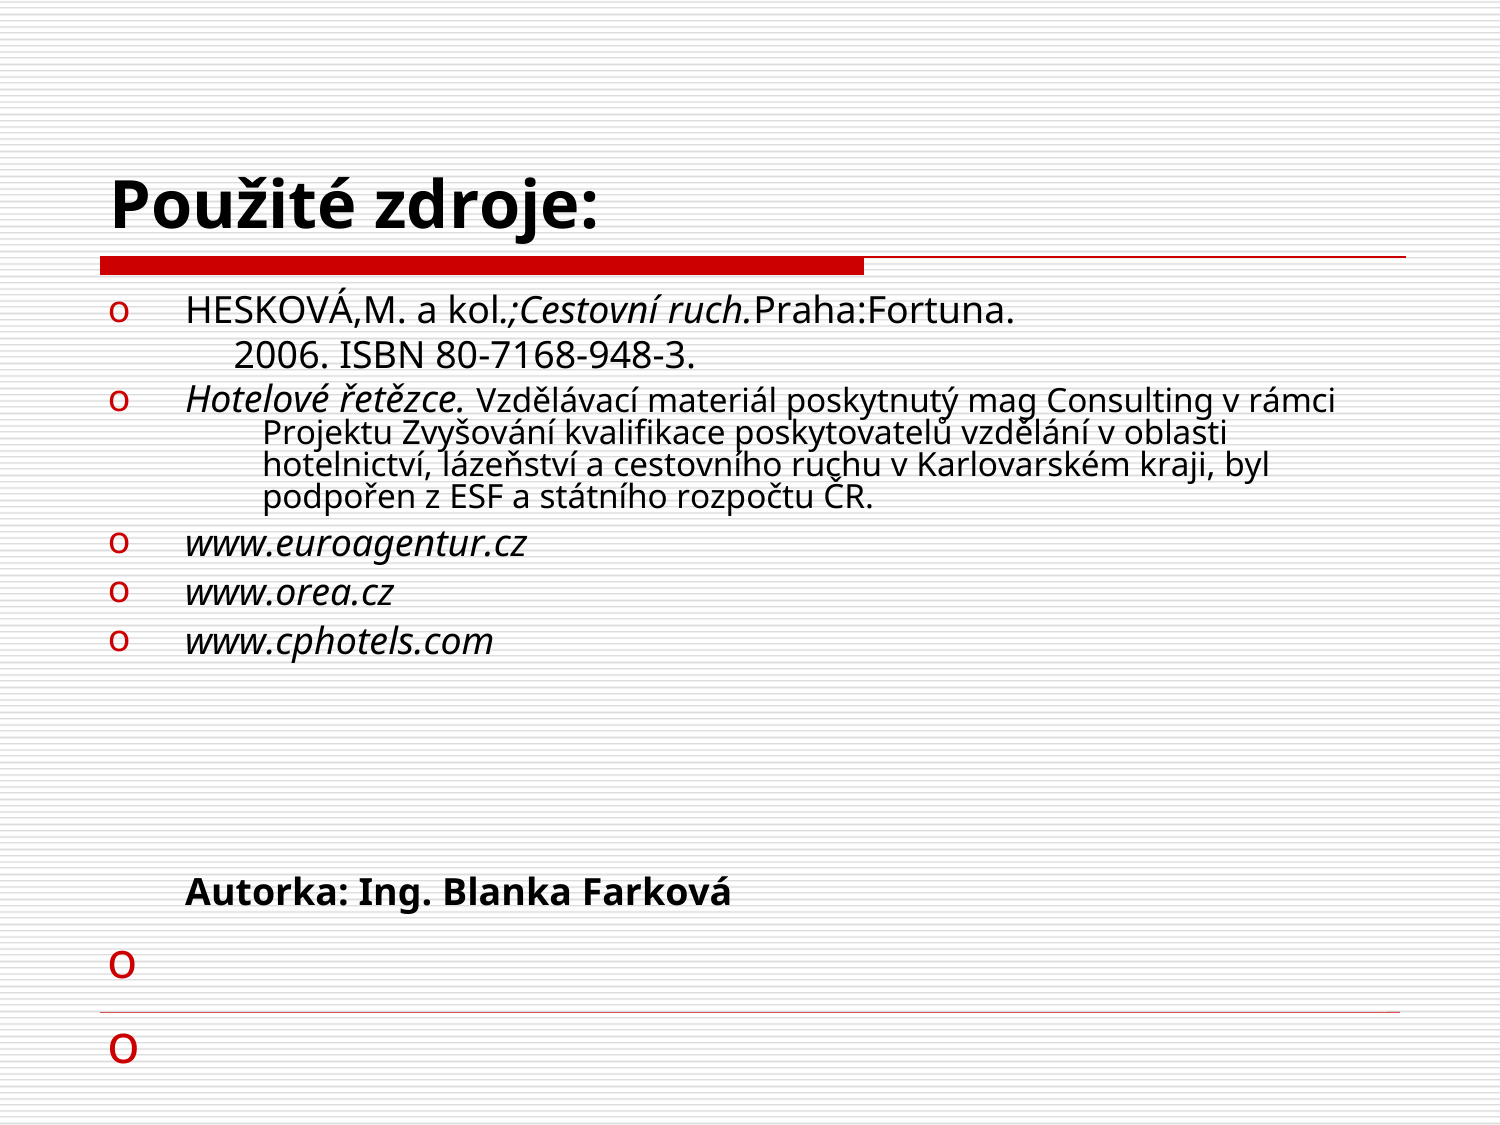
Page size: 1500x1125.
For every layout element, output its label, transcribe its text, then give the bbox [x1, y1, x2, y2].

title Použité zdroje: [94, 50, 1407, 250]
picture [0, 0, 1500, 1125]
list HESKOVÁ,M. a kol.;Cestovní ruch.Praha:Fortuna. 2006. ISBN 80-7168-948-3. Hotelové řetězce. Vzdělávací materiál poskytnutý mag Consulting v rámci Projektu Zvyšování kvalifikace poskytovatelů vzdělání v oblasti hotelnictví, lázeňství a cestovního ruchu v Karlovarském kraji, byl podpořen z ESF a státního rozpočtu ČR. www.euroagentur.cz www.orea.cz www.cphotels.com Autorka: Ing. Blanka Farková [92, 287, 1406, 988]
